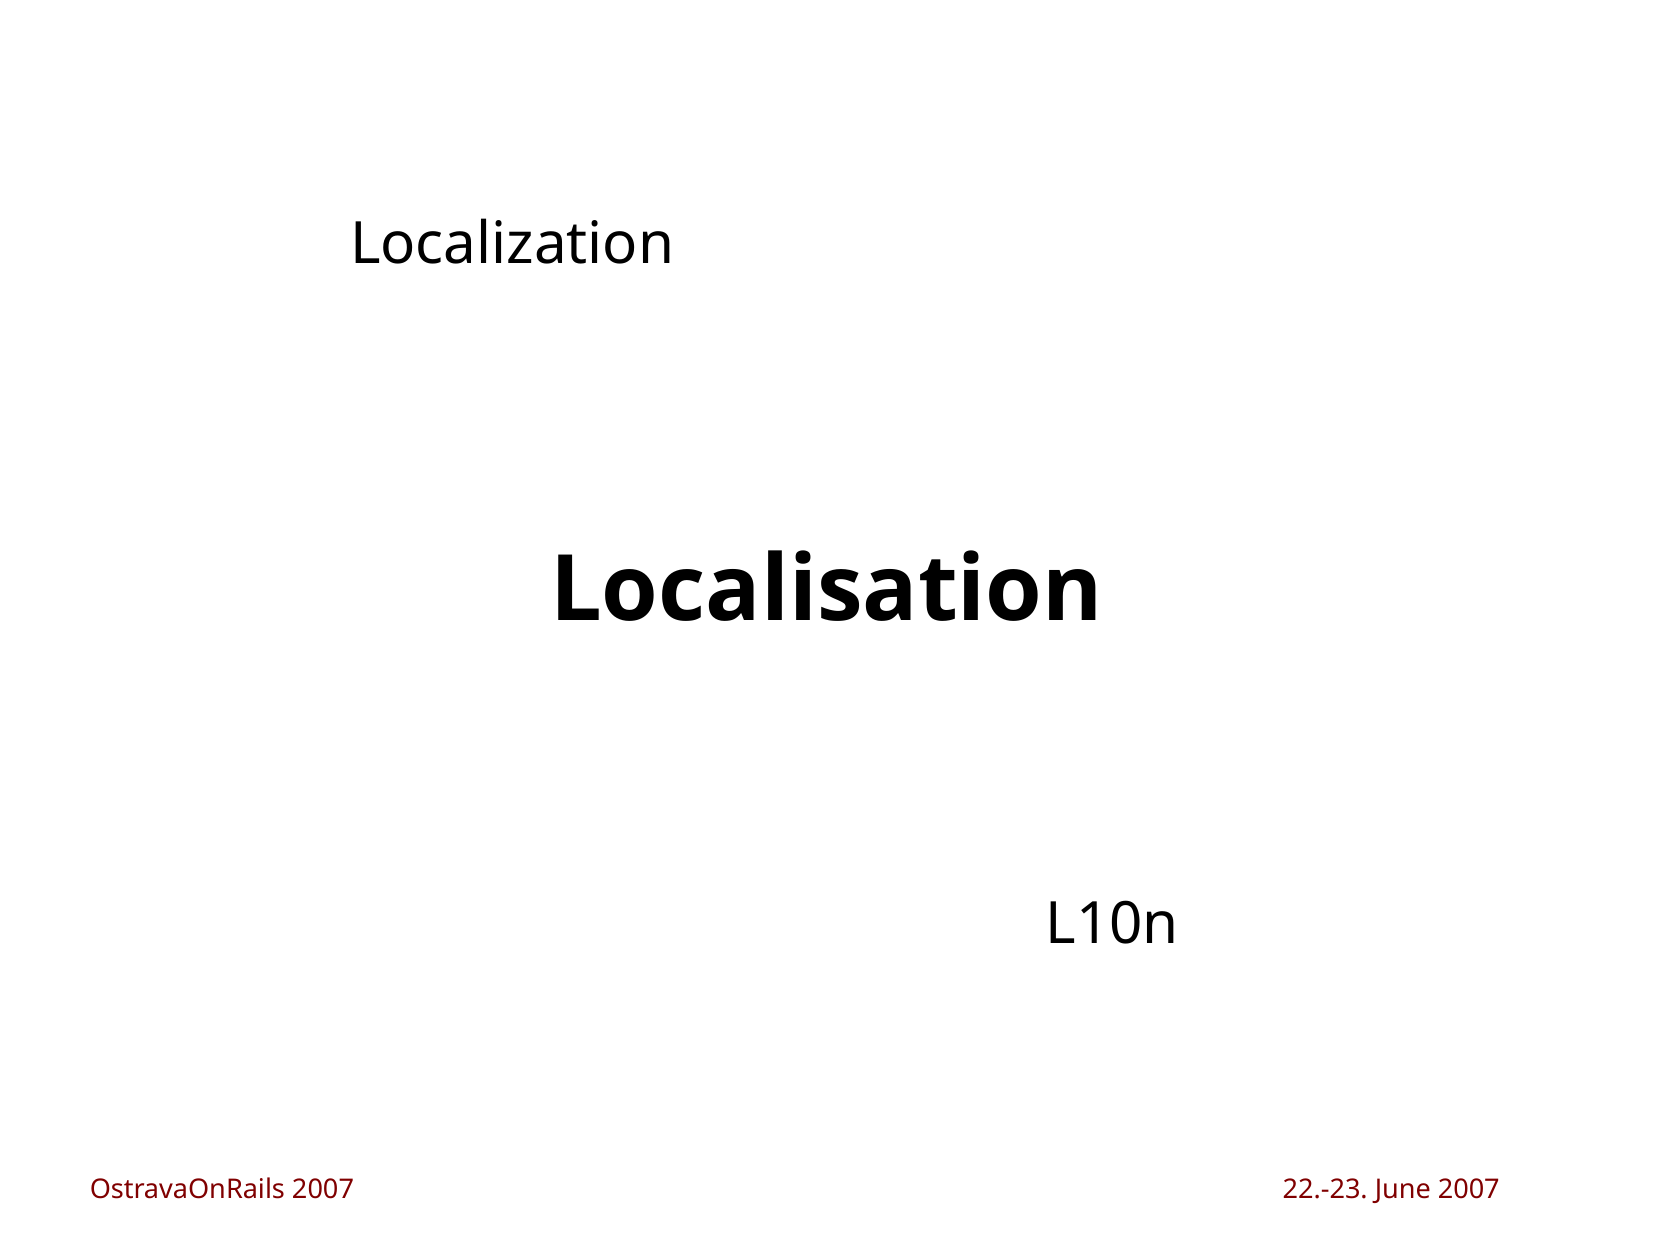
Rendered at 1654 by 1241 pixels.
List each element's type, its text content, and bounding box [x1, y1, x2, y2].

title L10n [799, 825, 1426, 1018]
title Localisation [82, 488, 1571, 681]
title Localization [199, 145, 826, 338]
